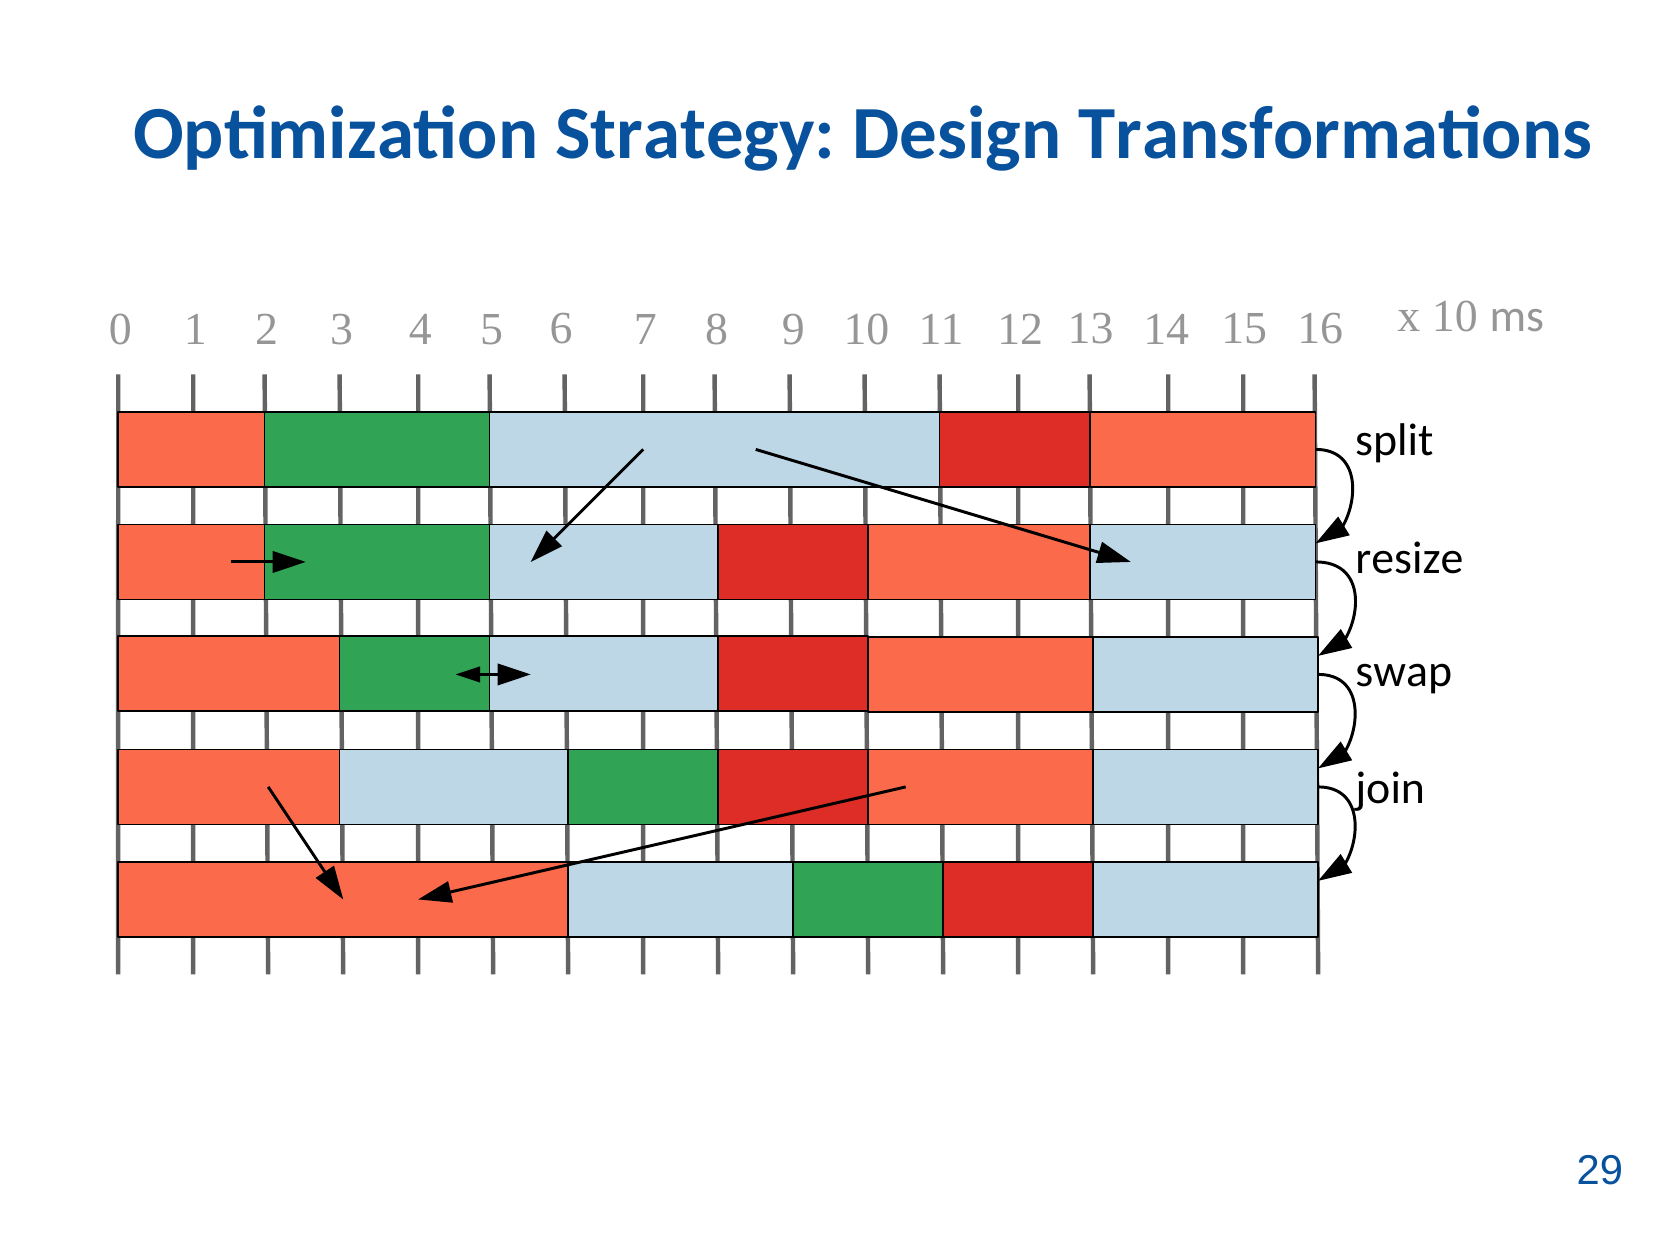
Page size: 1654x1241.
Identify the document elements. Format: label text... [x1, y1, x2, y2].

text_box 14 [1092, 296, 1241, 357]
text_box [118, 635, 1319, 712]
text_box swap [1340, 637, 1648, 709]
text_box split [1340, 461, 1350, 485]
text_box split [1340, 413, 1648, 485]
text_box 4 [345, 296, 496, 357]
text_box 16 [1320, 295, 1396, 356]
text_box [118, 749, 1319, 825]
text_box join [1340, 755, 1648, 827]
text_box join [1340, 796, 1352, 827]
text_box x 10 ms [1358, 283, 1584, 355]
text_box resize [1340, 572, 1352, 597]
title Optimization Strategy: Design Transformations [0, 0, 1595, 178]
text_box 7 [570, 296, 721, 357]
text_box resize [1340, 525, 1648, 597]
text_box [118, 411, 1316, 487]
text_box 3 [271, 296, 345, 357]
text_box swap [1340, 684, 1352, 709]
text_box 10 [791, 296, 942, 357]
text_box 1 [120, 296, 271, 357]
text_box 9 [721, 296, 791, 357]
text_box [118, 524, 1316, 600]
text_box [118, 861, 1319, 937]
text_box 12 [945, 296, 1092, 357]
text_box 15 [1169, 295, 1320, 356]
text_box 6 [486, 295, 637, 356]
text_box 0 [82, 296, 120, 357]
